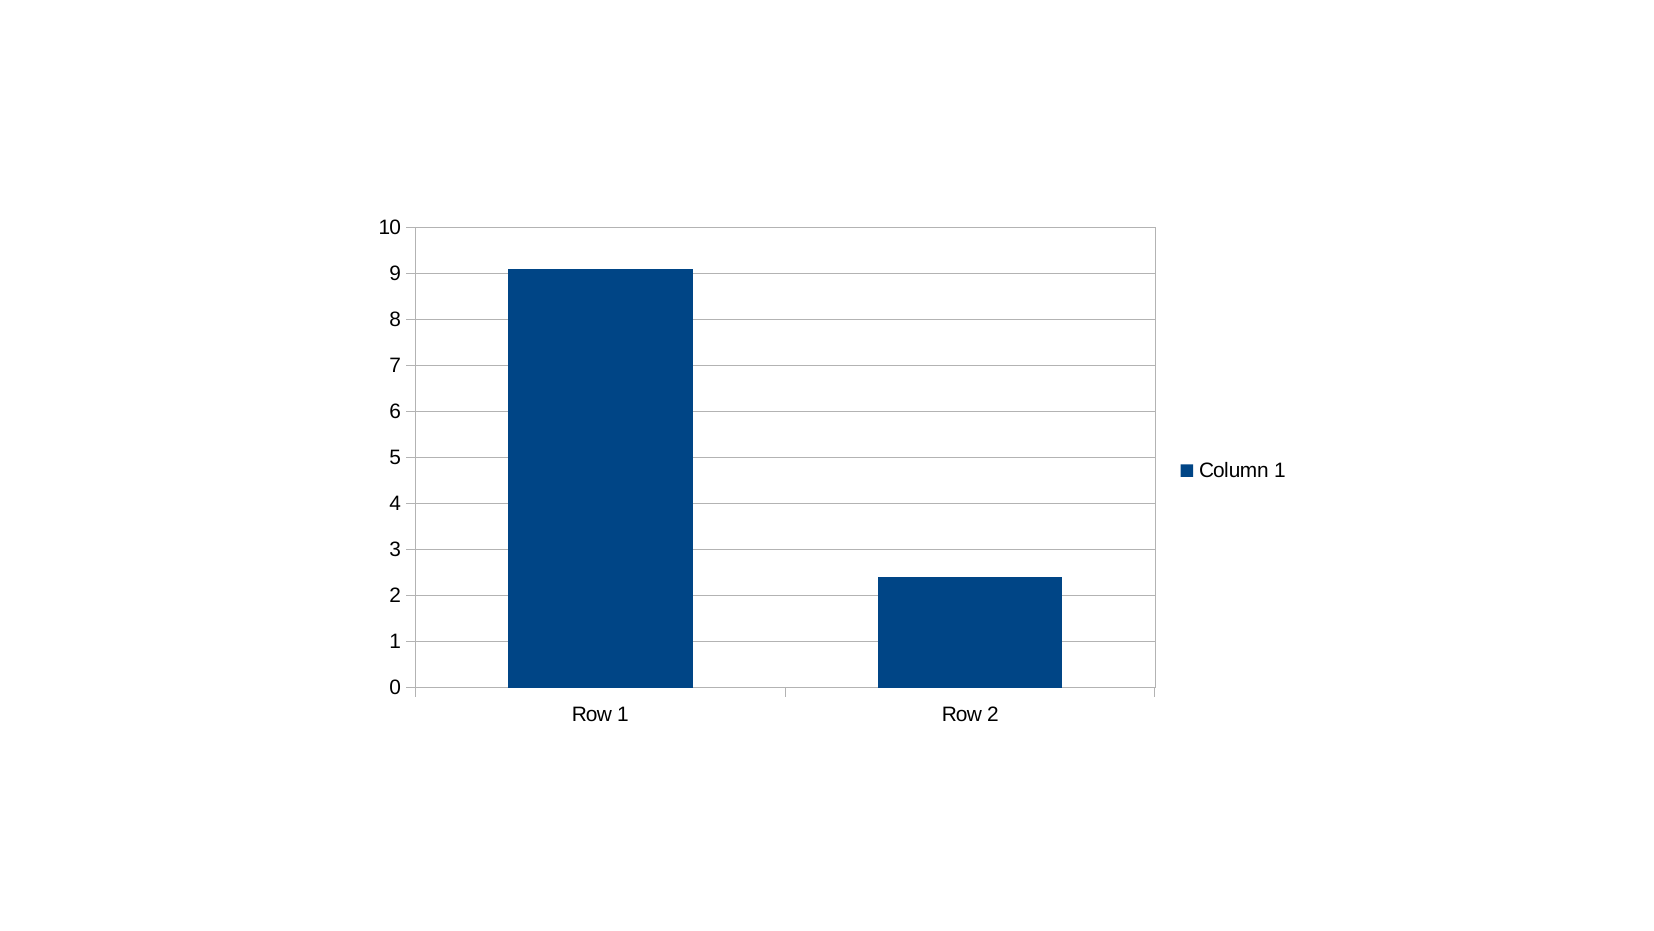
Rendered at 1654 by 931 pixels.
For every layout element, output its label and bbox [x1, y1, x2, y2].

chart [359, 204, 1305, 737]
